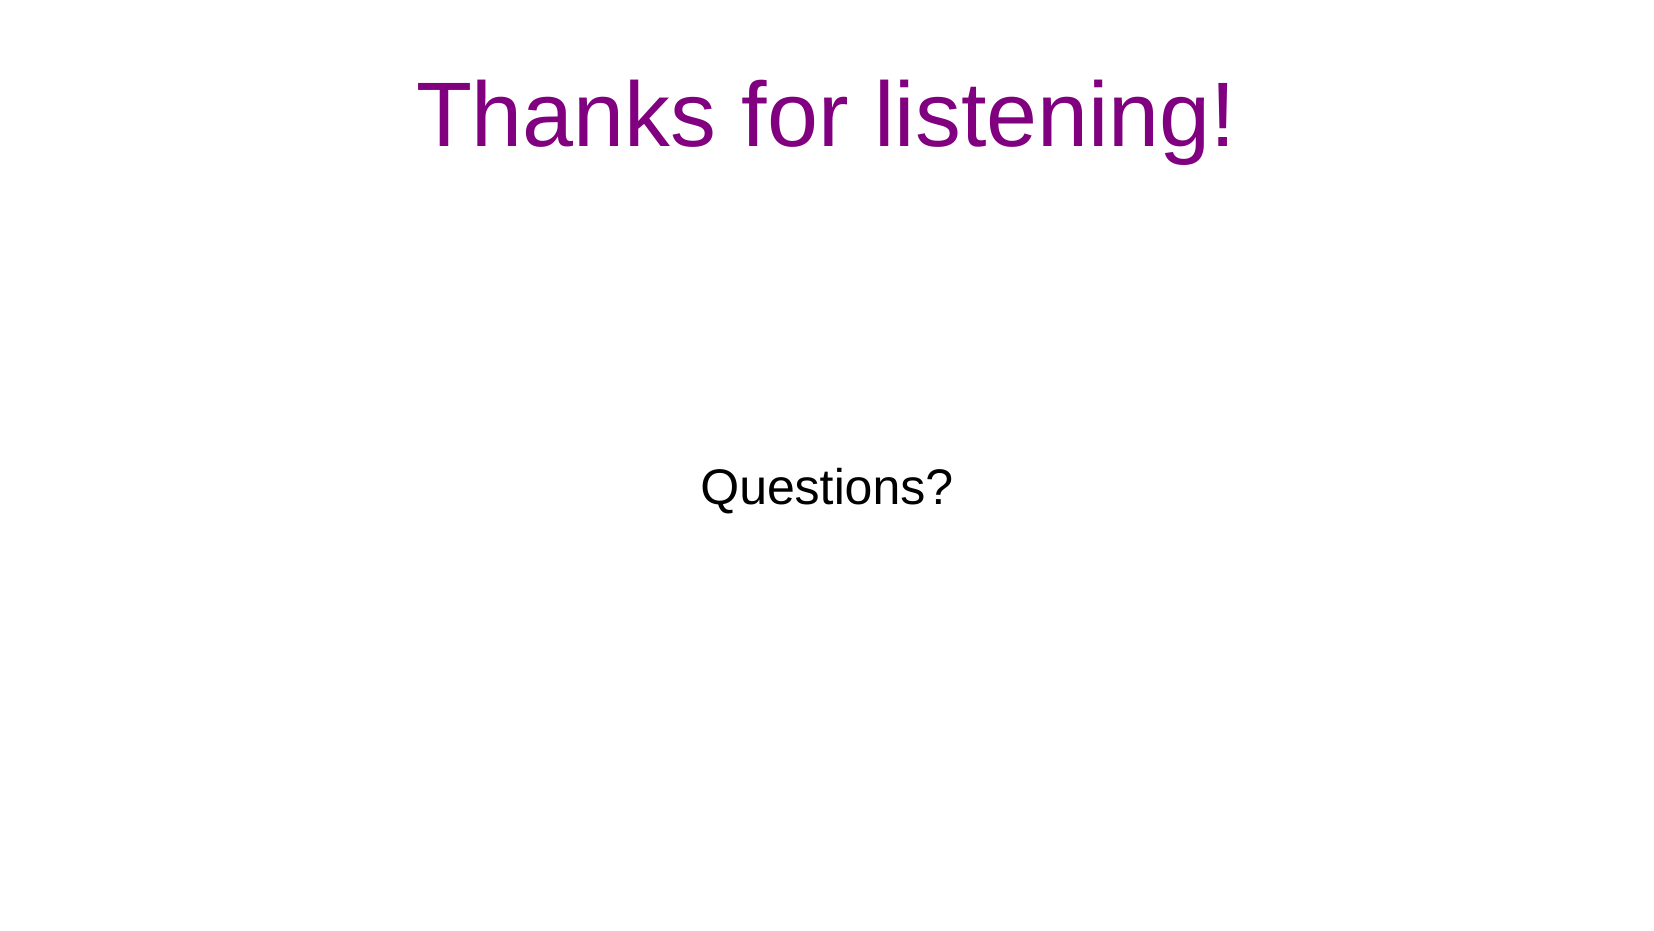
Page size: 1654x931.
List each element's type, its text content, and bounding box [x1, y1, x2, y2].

subtitle Questions? [82, 217, 1571, 757]
title Thanks for listening! [82, 37, 1571, 193]
